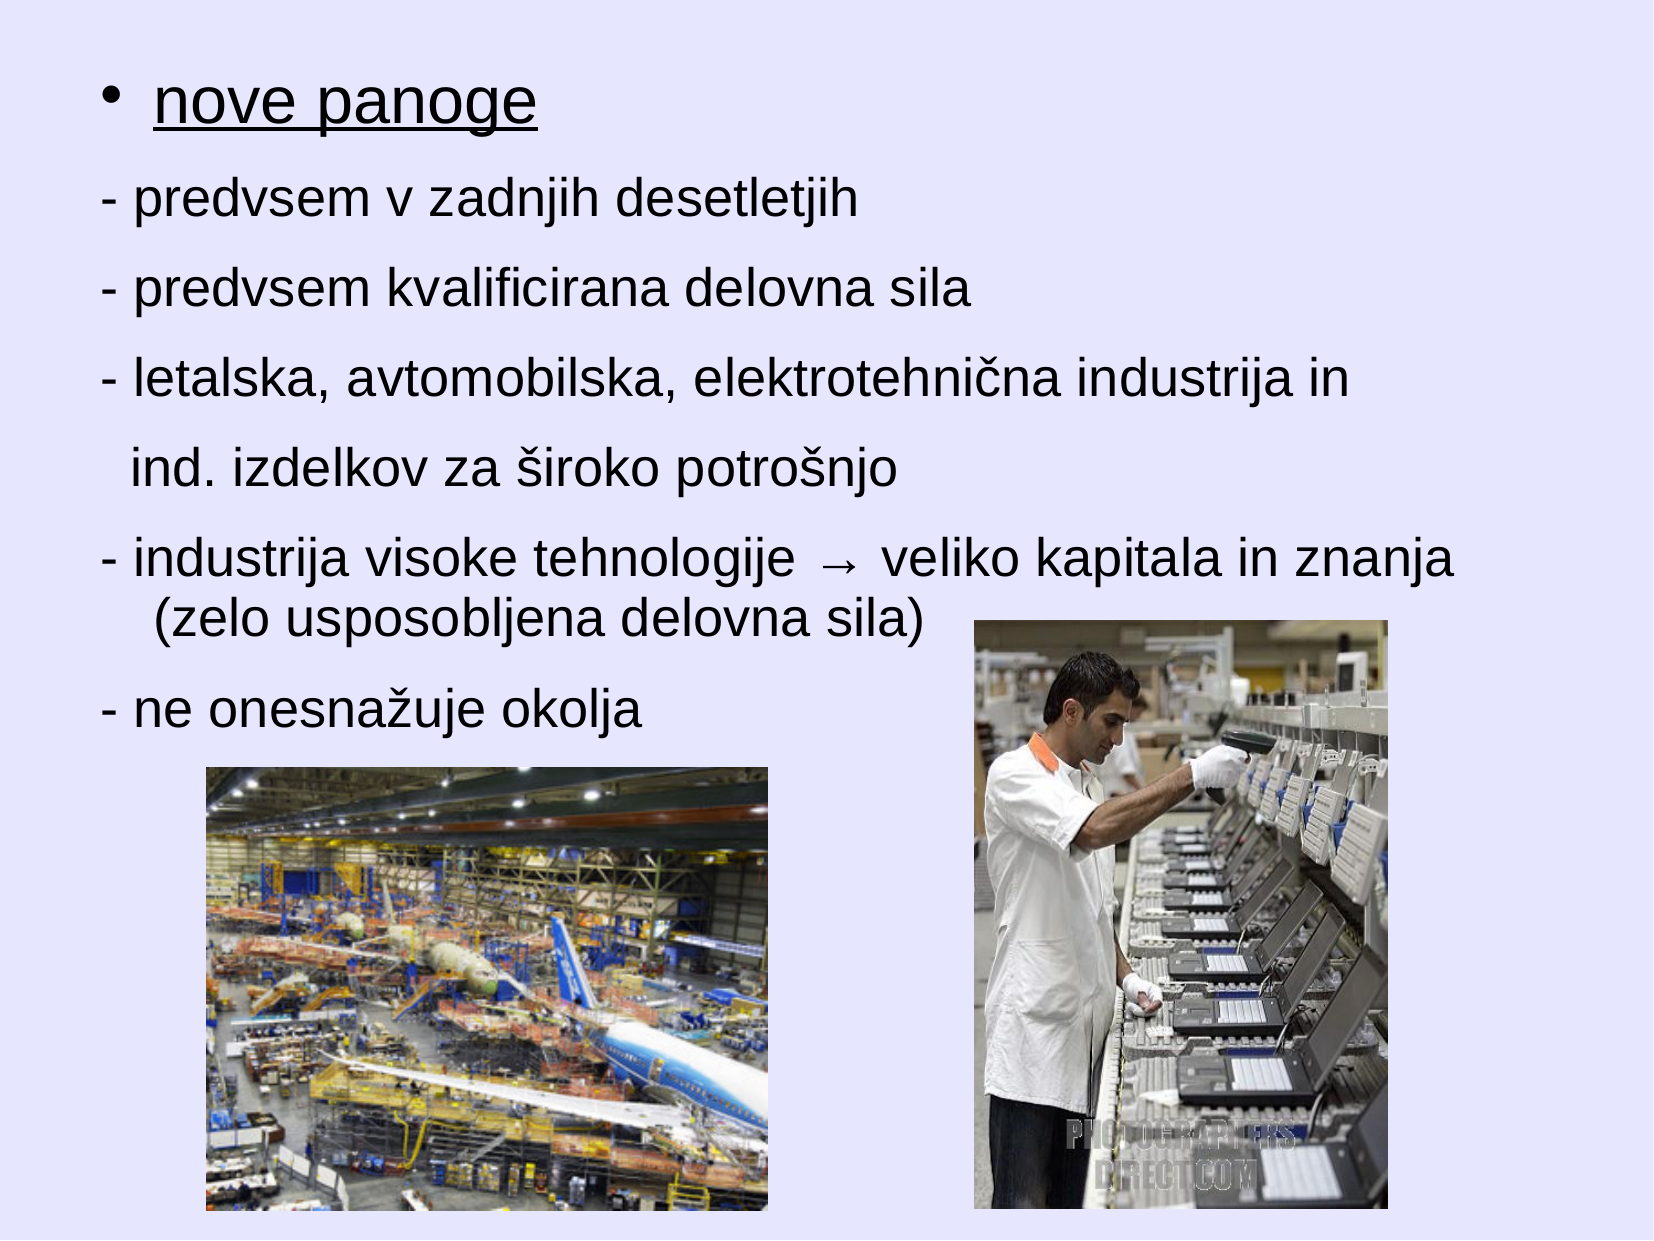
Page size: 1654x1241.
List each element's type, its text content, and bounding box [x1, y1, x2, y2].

picture [974, 620, 1388, 1209]
picture [206, 767, 768, 1211]
list nove panoge - predvsem v zadnjih desetletjih - predvsem kvalificirana delovna sila - letalska, avtomobilska, elektrotehnična industrija in ind. izdelkov za široko potrošnjo - industrija visoke tehnologije → veliko kapitala in znanja (zelo usposobljena delovna sila) - ne onesnažuje okolja [82, 59, 1571, 1094]
